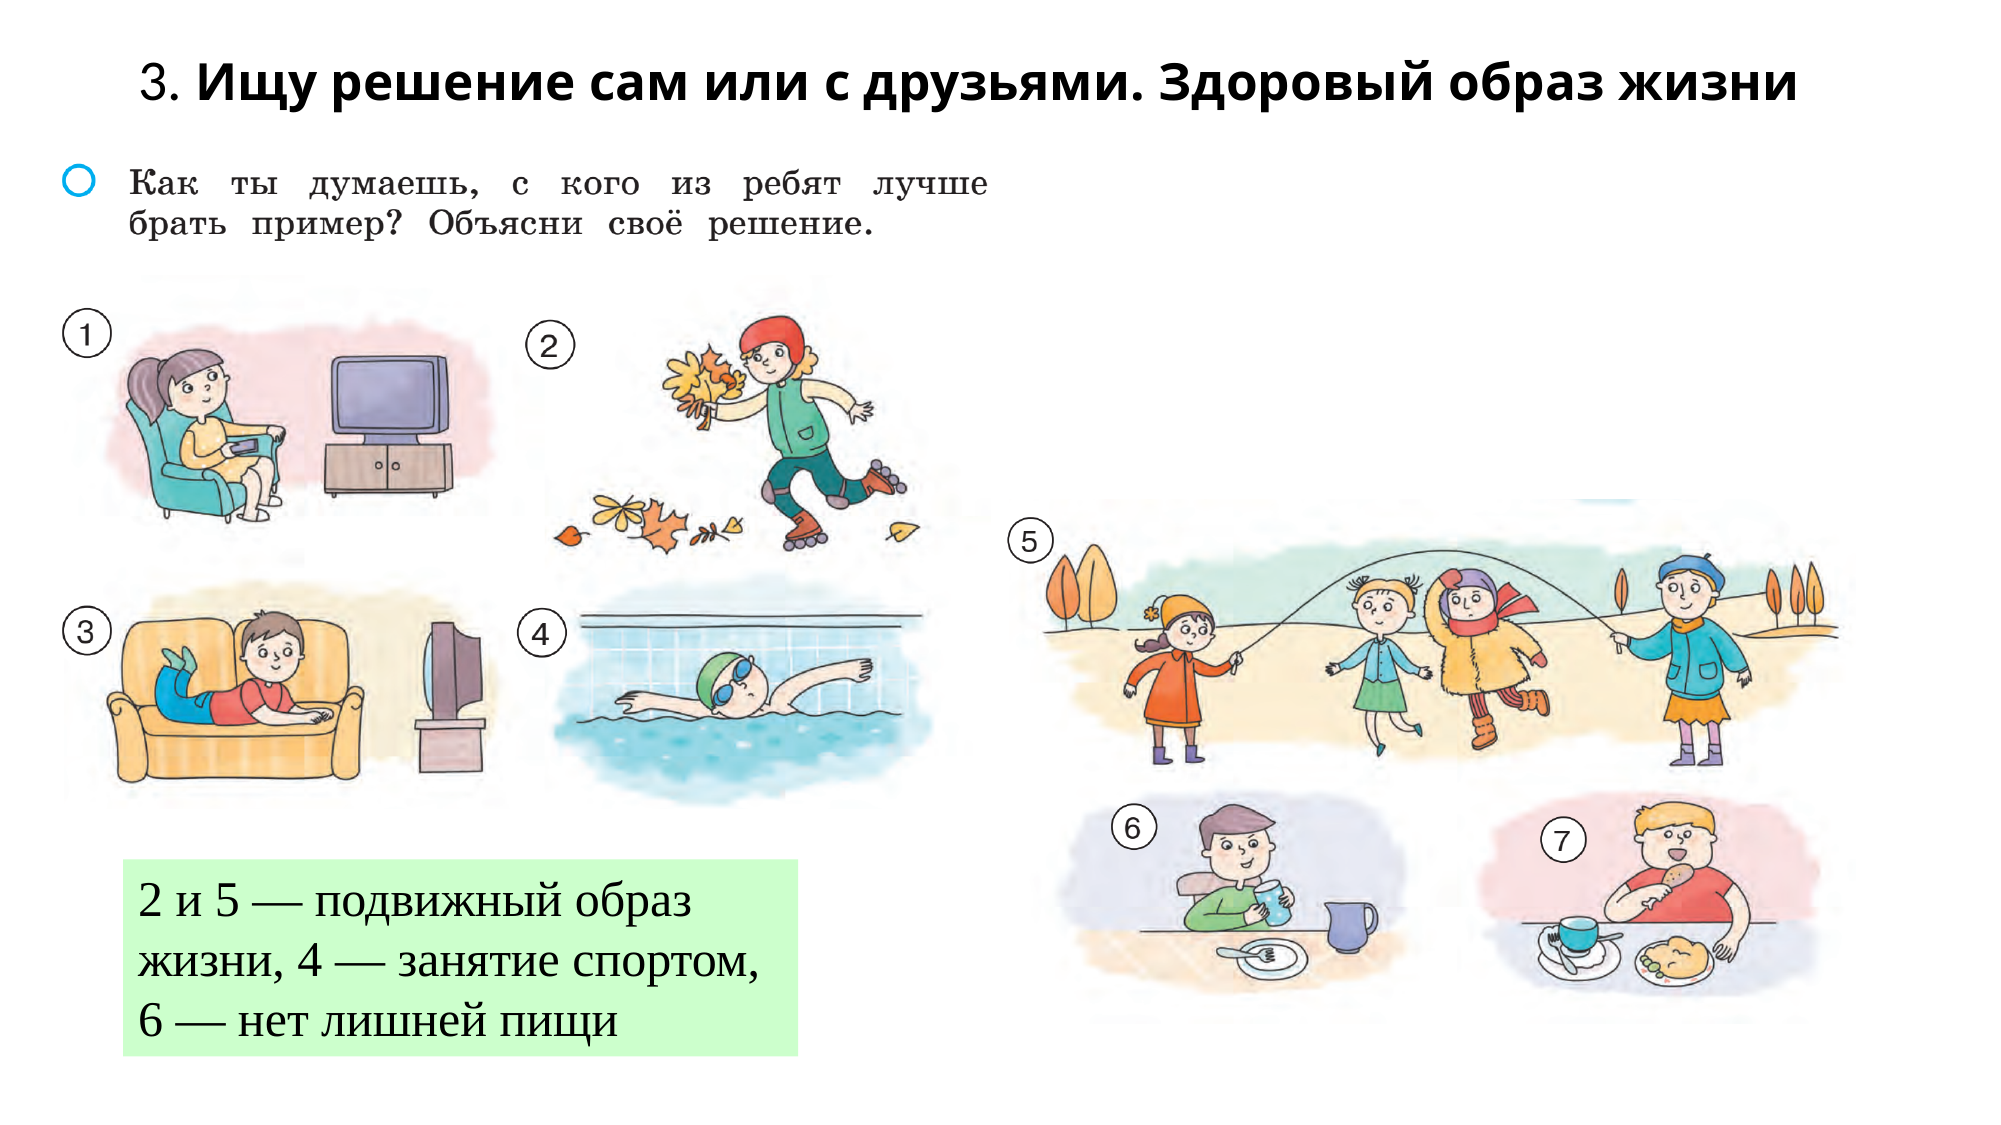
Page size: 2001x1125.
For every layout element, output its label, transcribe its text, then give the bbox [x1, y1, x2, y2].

text_box 2 и 5 — подвижный образ жизни, 4 — занятие спортом, 6 — нет лишней пищи [123, 859, 799, 1057]
title 3. Ищу решение сам или с друзьями. Здоровый образ жизни [123, 38, 1849, 125]
picture [33, 139, 1856, 1030]
